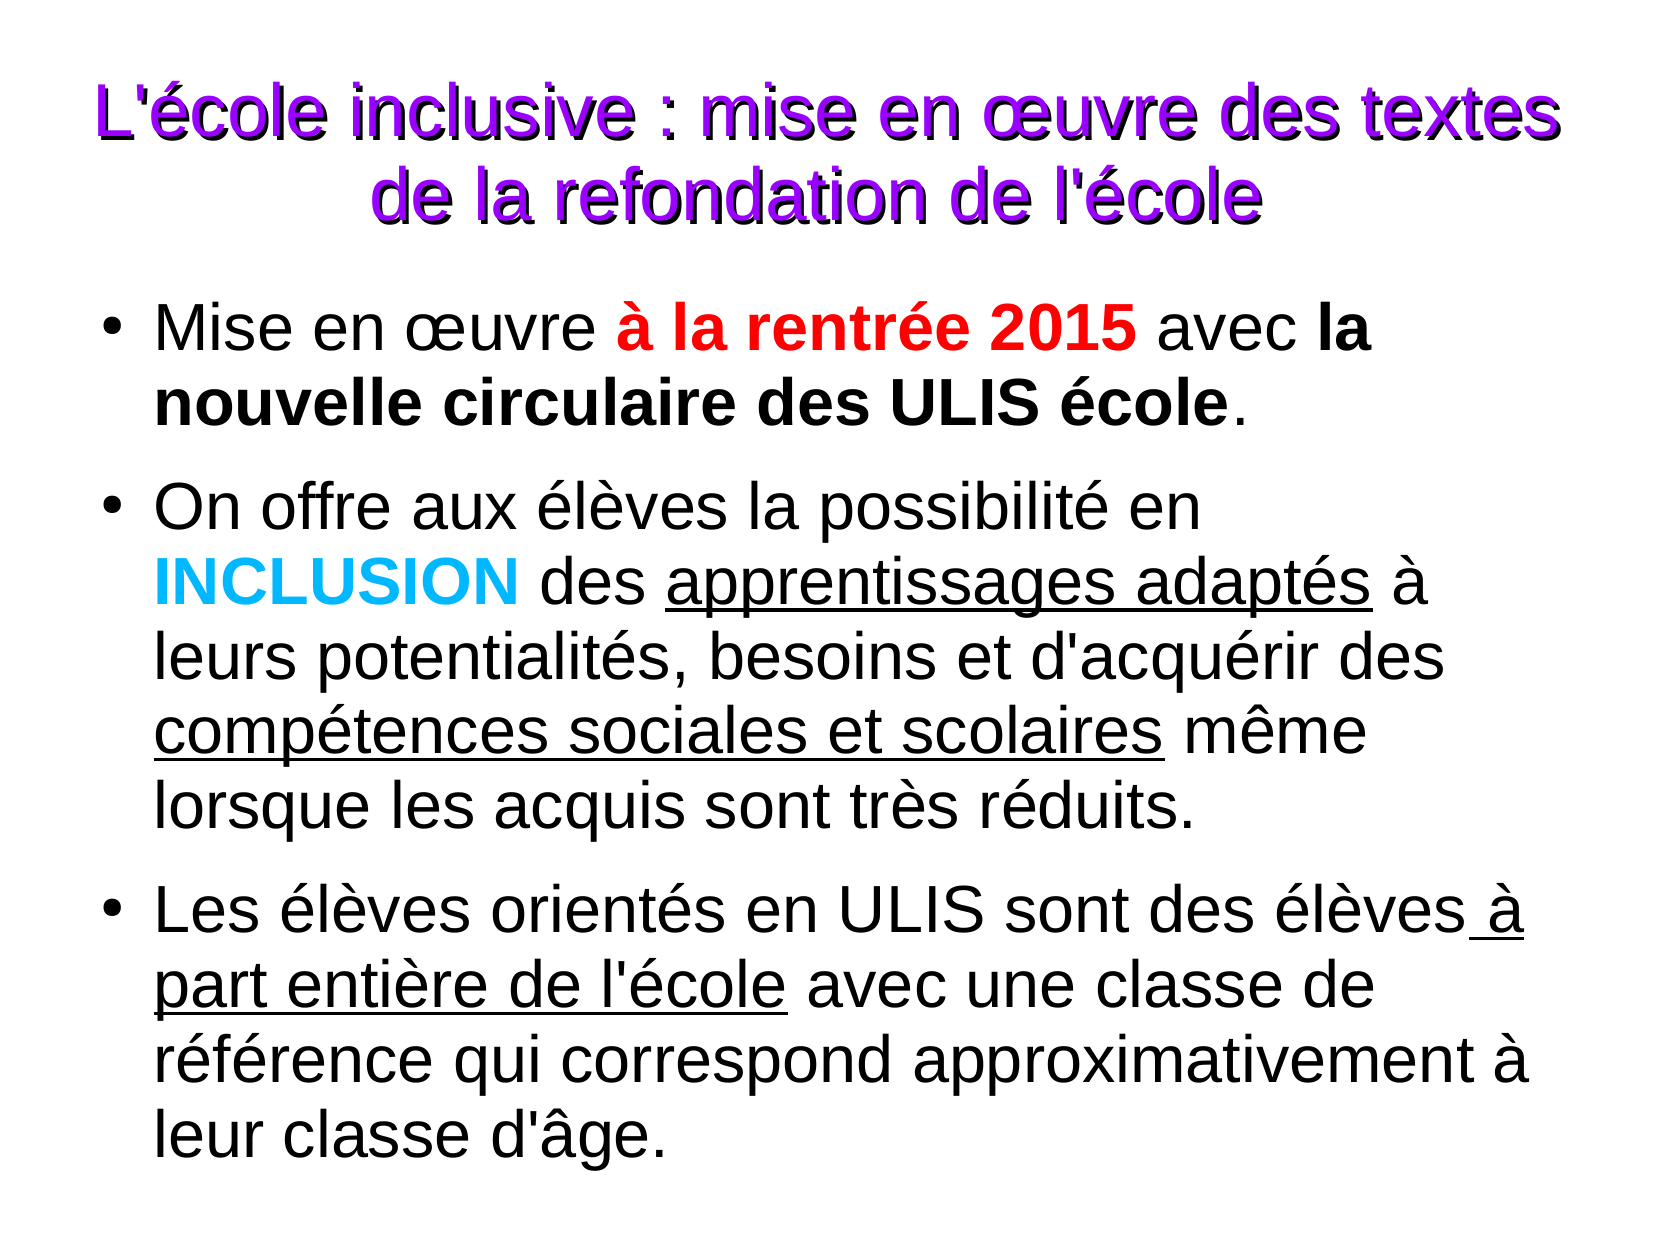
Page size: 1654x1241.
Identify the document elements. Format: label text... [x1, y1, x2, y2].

title L'école inclusive : mise en œuvre des textes de la refondation de l'école [82, 49, 1571, 257]
list Mise en œuvre à la rentrée 2015 avec la nouvelle circulaire des ULIS école. On offre aux élèves la possibilité en INCLUSION des apprentissages adaptés à leurs potentialités, besoins et d'acquérir des compétences sociales et scolaires même lorsque les acquis sont très réduits. Les élèves orientés en ULIS sont des élèves à part entière de l'école avec une classe de référence qui correspond approximativement à leur classe d'âge. [82, 290, 1571, 1181]
